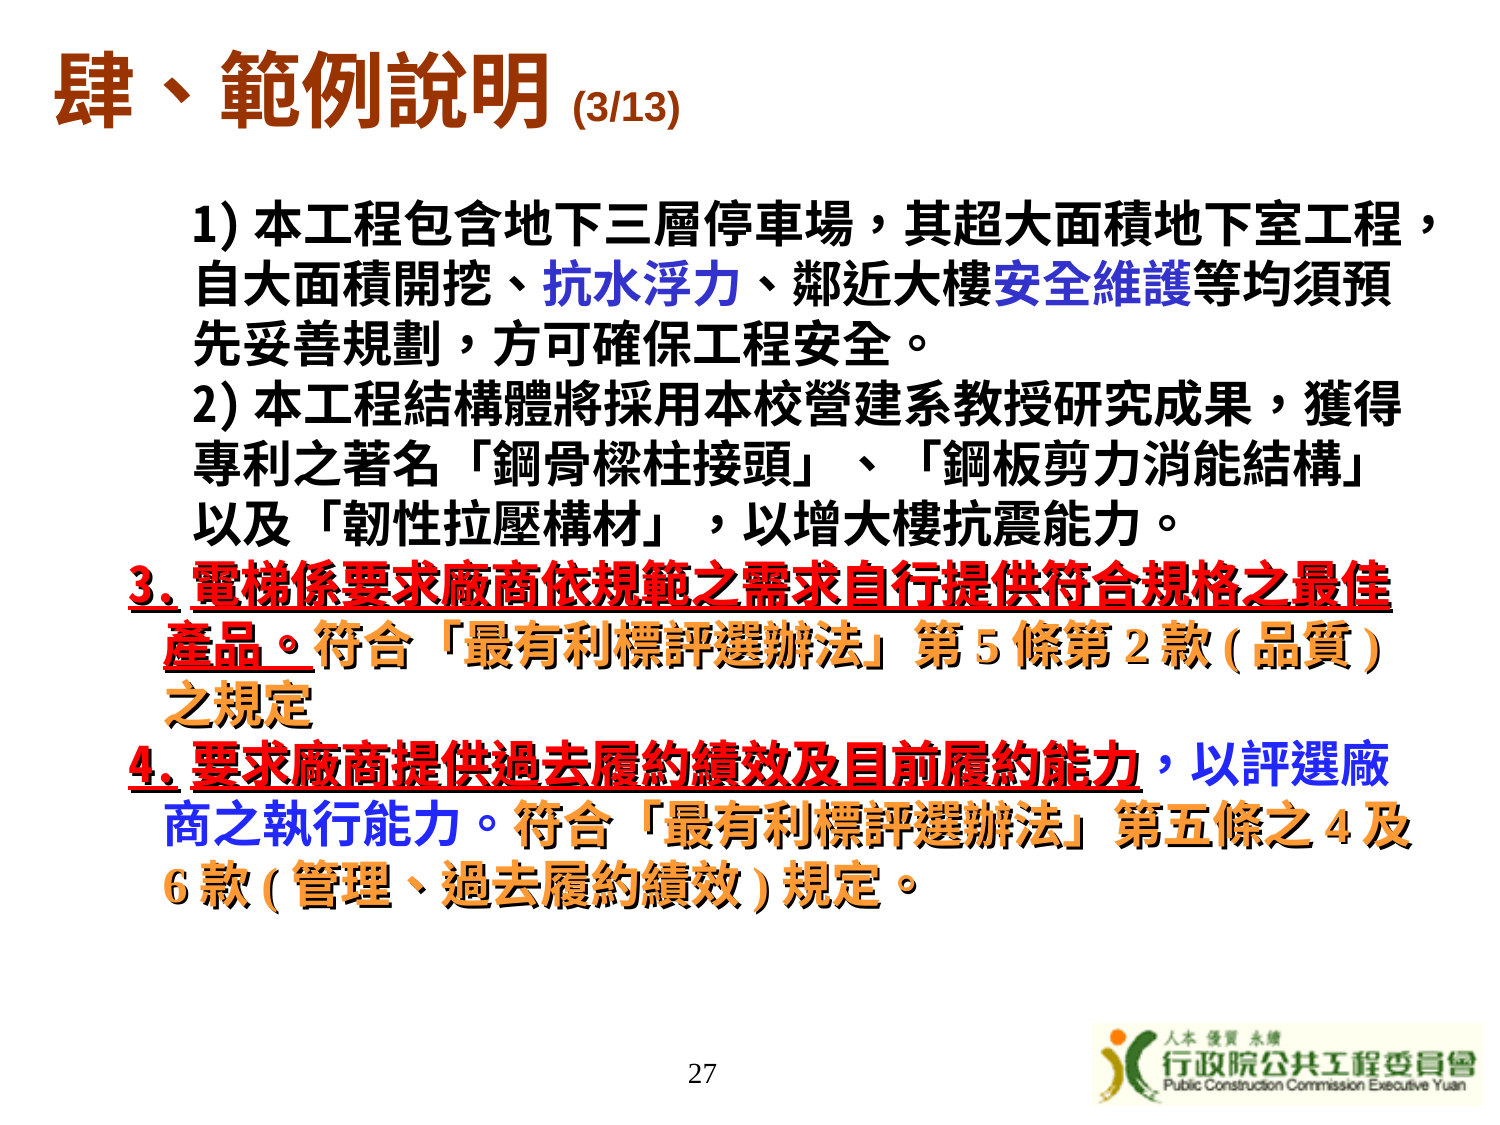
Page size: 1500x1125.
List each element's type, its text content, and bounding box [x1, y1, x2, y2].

text_box <編號> [643, 1046, 762, 1098]
text_box 1)本工程包含地下三層停車場，其超大面積地下室工程，自大面積開挖、抗水浮力、鄰近大樓安全維護等均須預先妥善規劃，方可確保工程安全。 2)本工程結構體將採用本校營建系教授研究成果，獲得專利之著名「鋼骨樑柱接頭」、「鋼板剪力消能結構」以及「韌性拉壓構材」，以增大樓抗震能力。 3.電梯係要求廠商依規範之需求自行提供符合規格之最佳產品。符合「最有利標評選辦法」第5條第2款(品質)之規定 4.要求廠商提供過去履約績效及目前履約能力，以評選廠商之執行能力。符合「最有利標評選辦法」第五條之4及6款(管理、過去履約績效)規定。 [88, 184, 1436, 980]
picture [1092, 1023, 1483, 1106]
title 肆、範例說明(3/13) [37, 25, 1461, 152]
